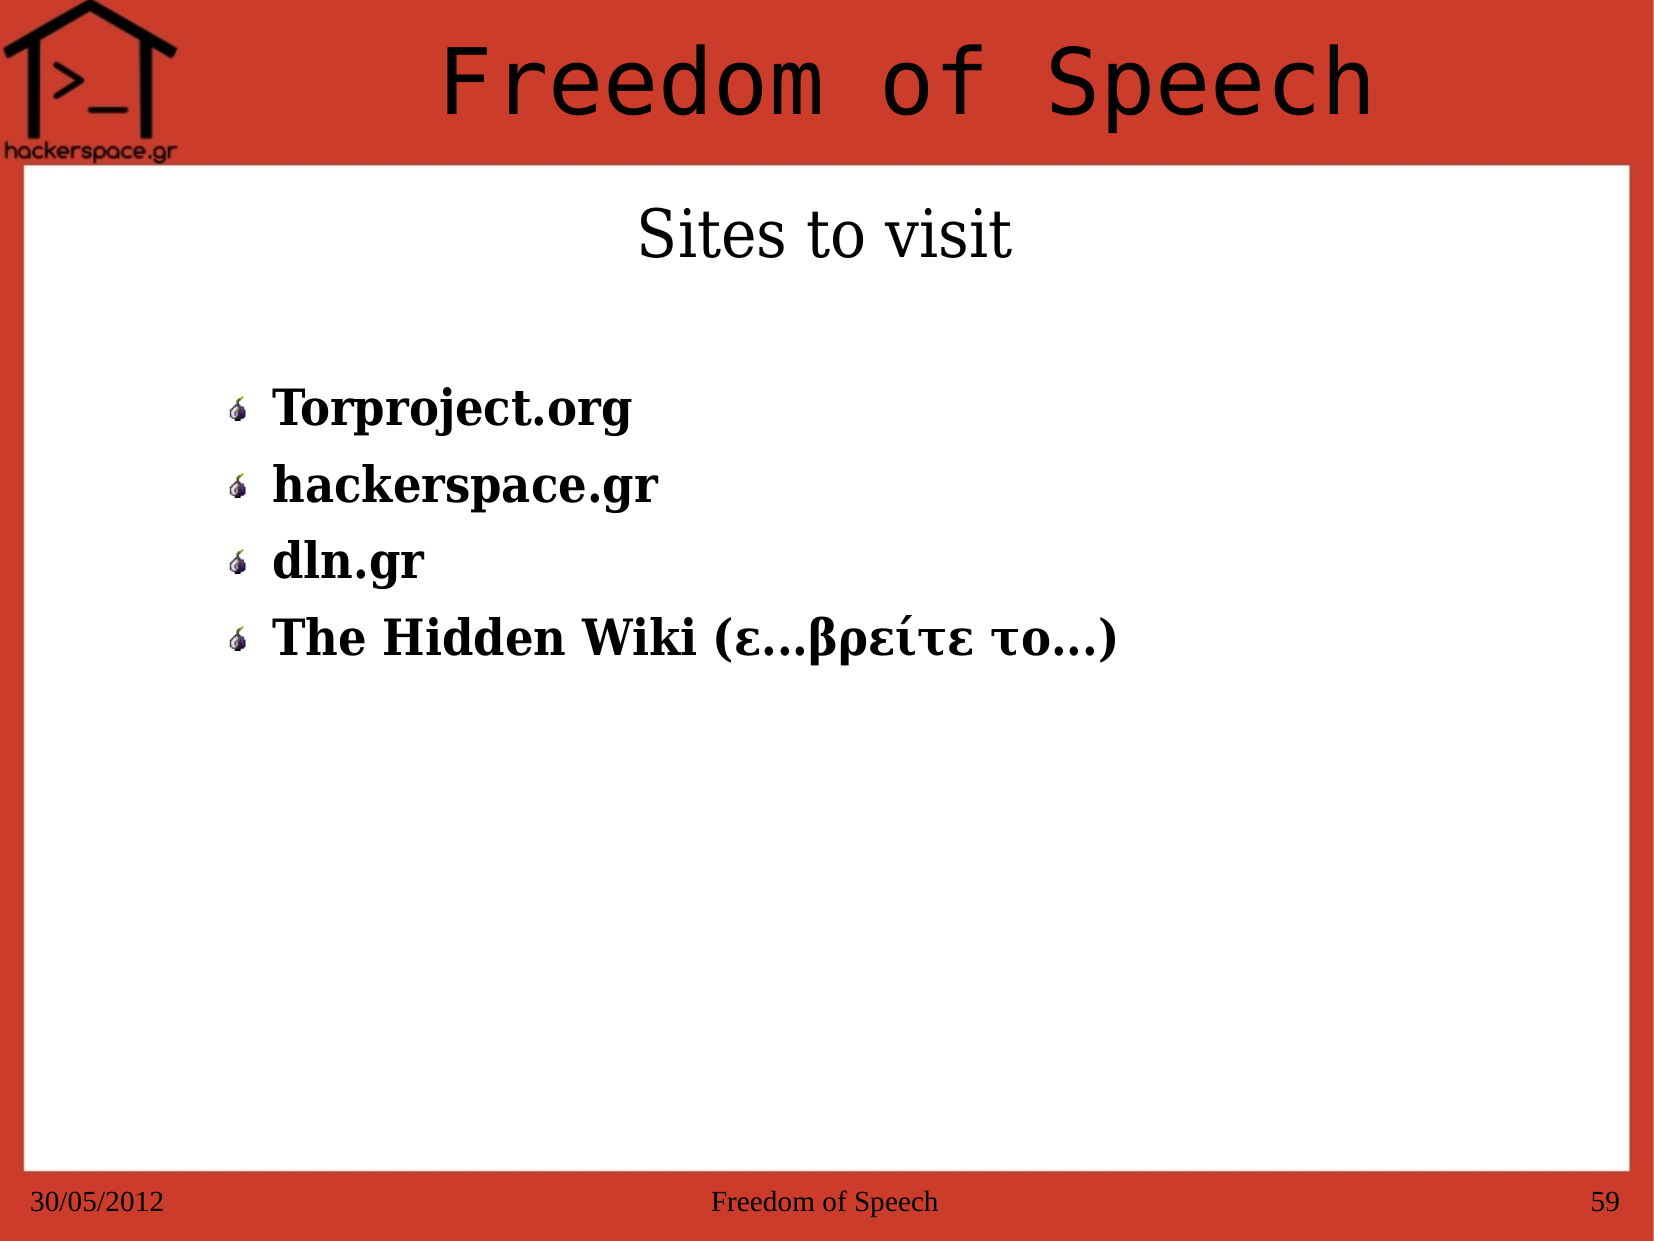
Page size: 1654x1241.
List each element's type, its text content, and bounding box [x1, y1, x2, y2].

title Freedom of Speech [195, 15, 1621, 151]
list Sites to visit Torproject.org hackerspace.gr dln.gr The Hidden Wiki (ε...βρείτε το...) [60, 195, 1591, 1141]
picture [0, 0, 1654, 1241]
